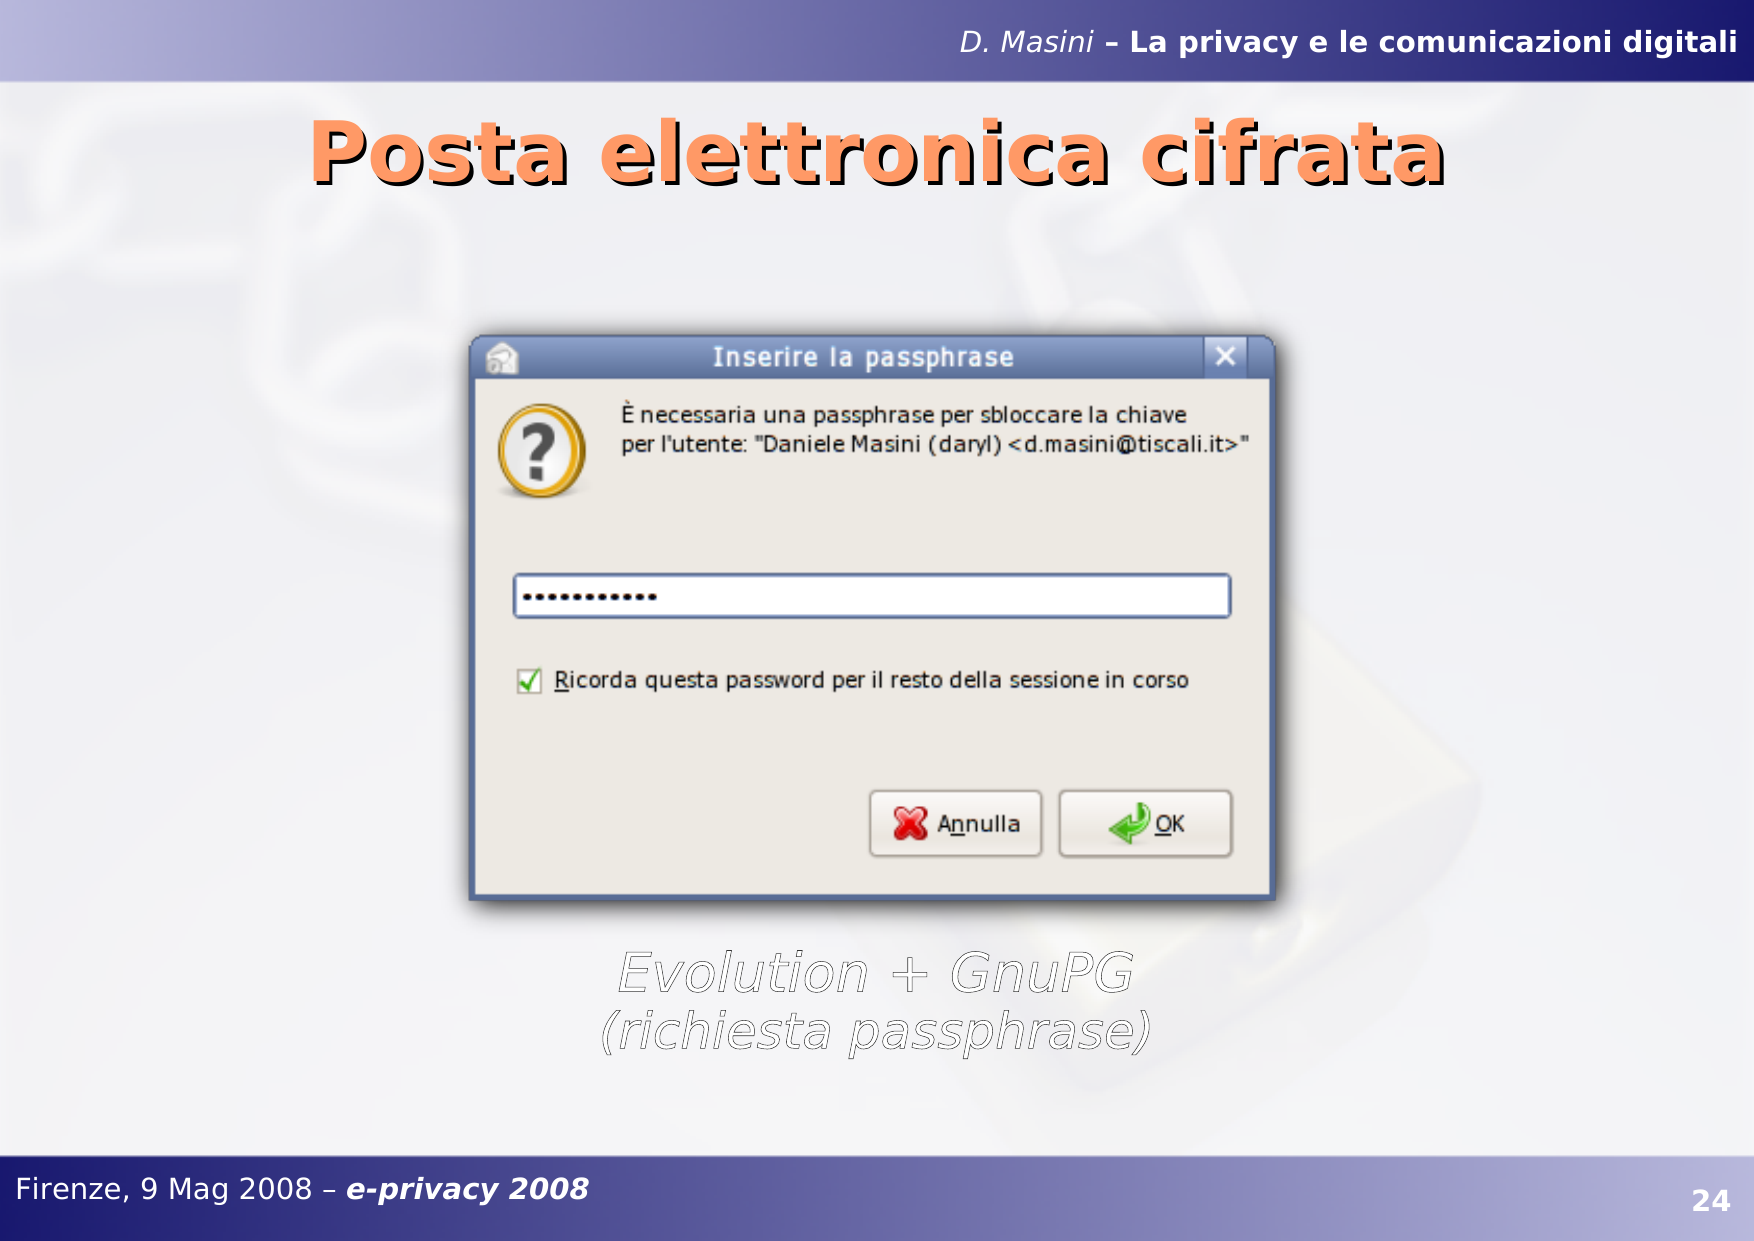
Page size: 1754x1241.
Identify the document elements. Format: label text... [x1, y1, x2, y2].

picture [0, 0, 1754, 1241]
text_box Evolution + GnuPG (richiesta passphrase) [599, 943, 1155, 1063]
title Posta elettronica cifrata [87, 49, 1667, 257]
